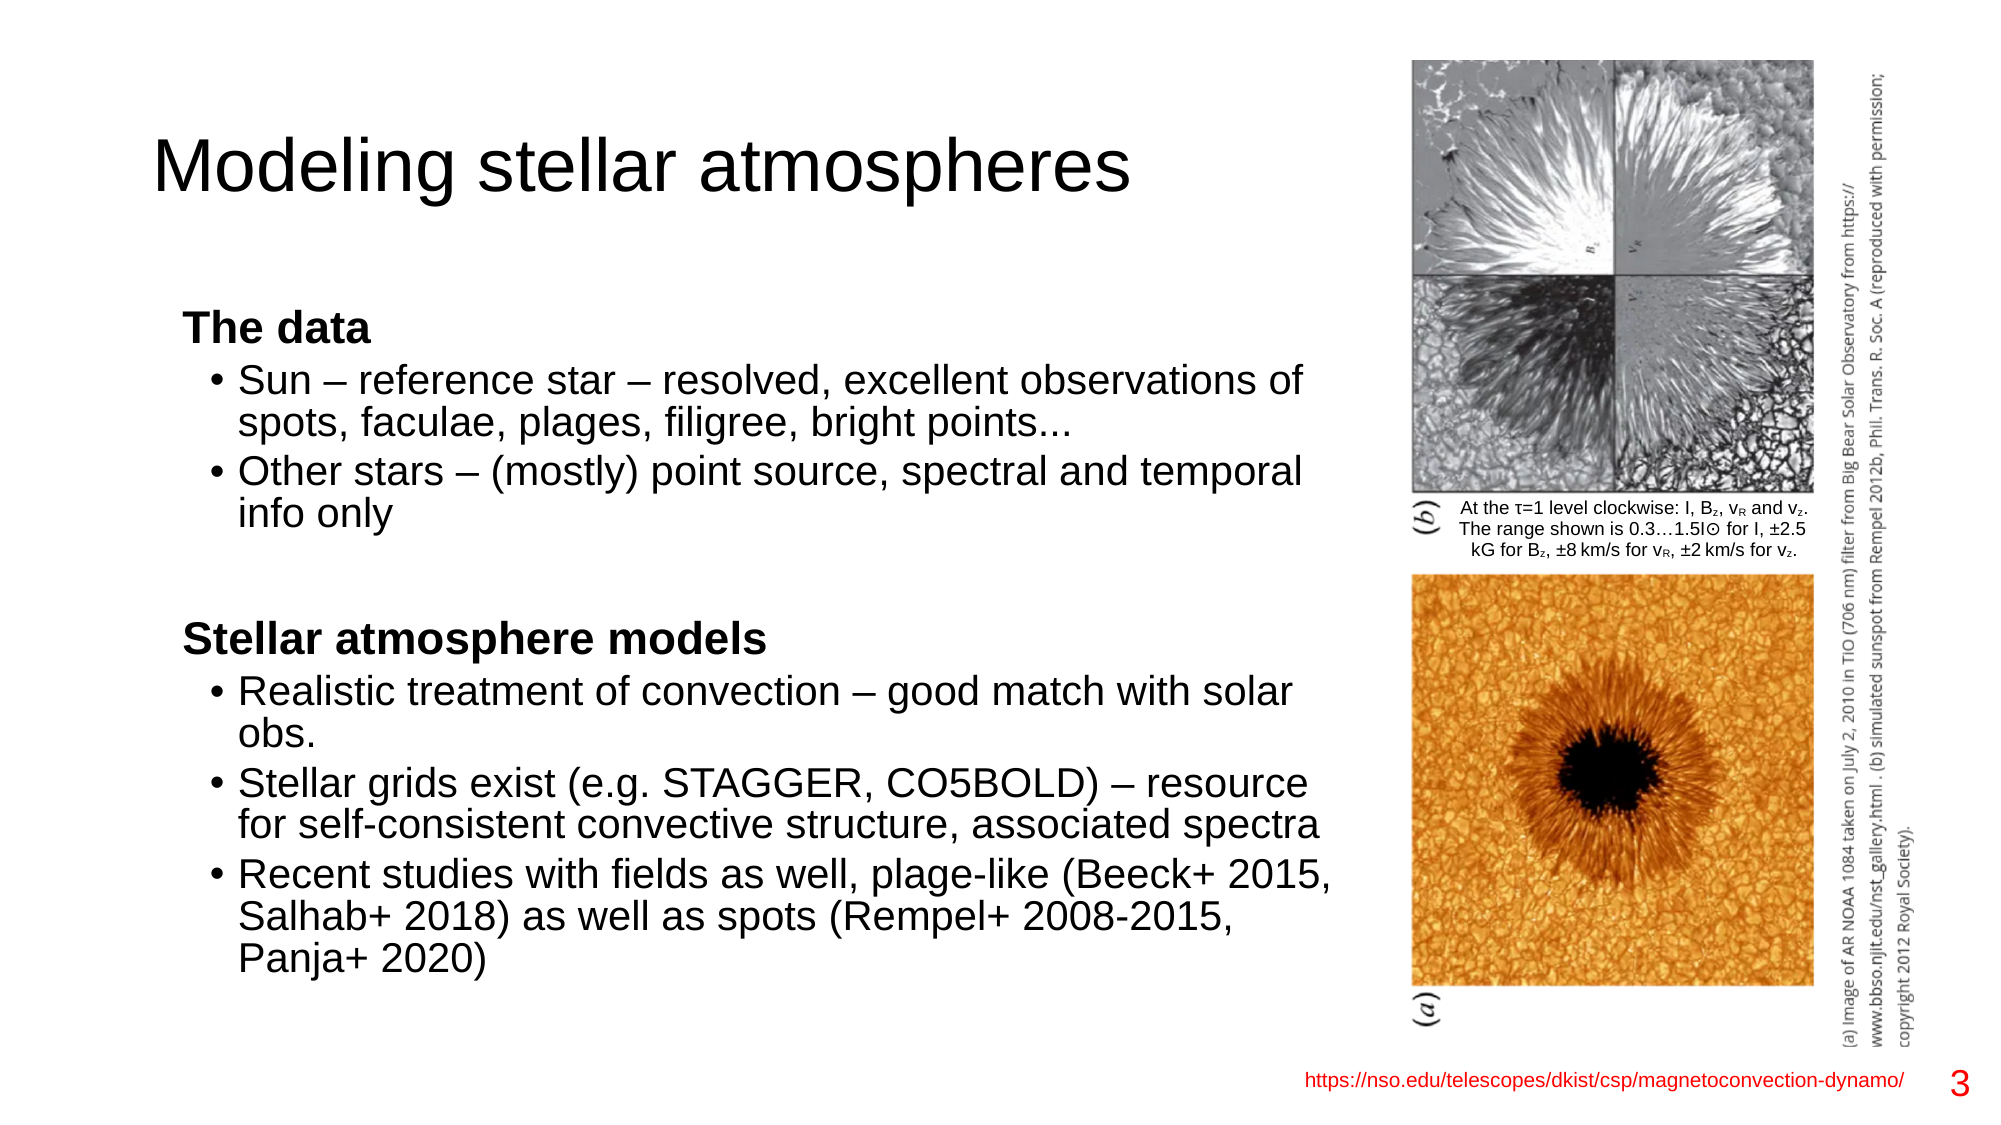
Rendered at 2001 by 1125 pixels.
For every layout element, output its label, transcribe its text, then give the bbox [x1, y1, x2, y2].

text_box https://nso.edu/telescopes/dkist/csp/magnetoconvection-dynamo/ [1290, 1061, 1921, 1124]
text_box At the τ=1 level clockwise: I, Bz, vR and vz. The range shown is 0.3…1.5I⊙ for I, ±2.5 kG for Bz, ±8 km/s for vR, ±2 km/s for vz. [1437, 490, 1832, 569]
text_box The data Sun – reference star – resolved, excellent observations of spots, faculae, plages, filigree, bright points... Other stars – (mostly) point source, spectral and temporal info only Stellar atmosphere models Realistic treatment of convection – good match with solar obs. Stellar grids exist (e.g. STAGGER, CO5BOLD) – resource for self-consistent convective structure, associated spectra Recent studies with fields as well, plage-like (Beeck+ 2015, Salhab+ 2018) as well as spots (Rempel+ 2008-2015, Panja+ 2020) [137, 299, 1381, 1097]
text_box Modeling stellar atmospheres [137, 59, 1395, 278]
picture [1395, 59, 1921, 1047]
text_box <number> [1935, 1054, 2001, 1125]
